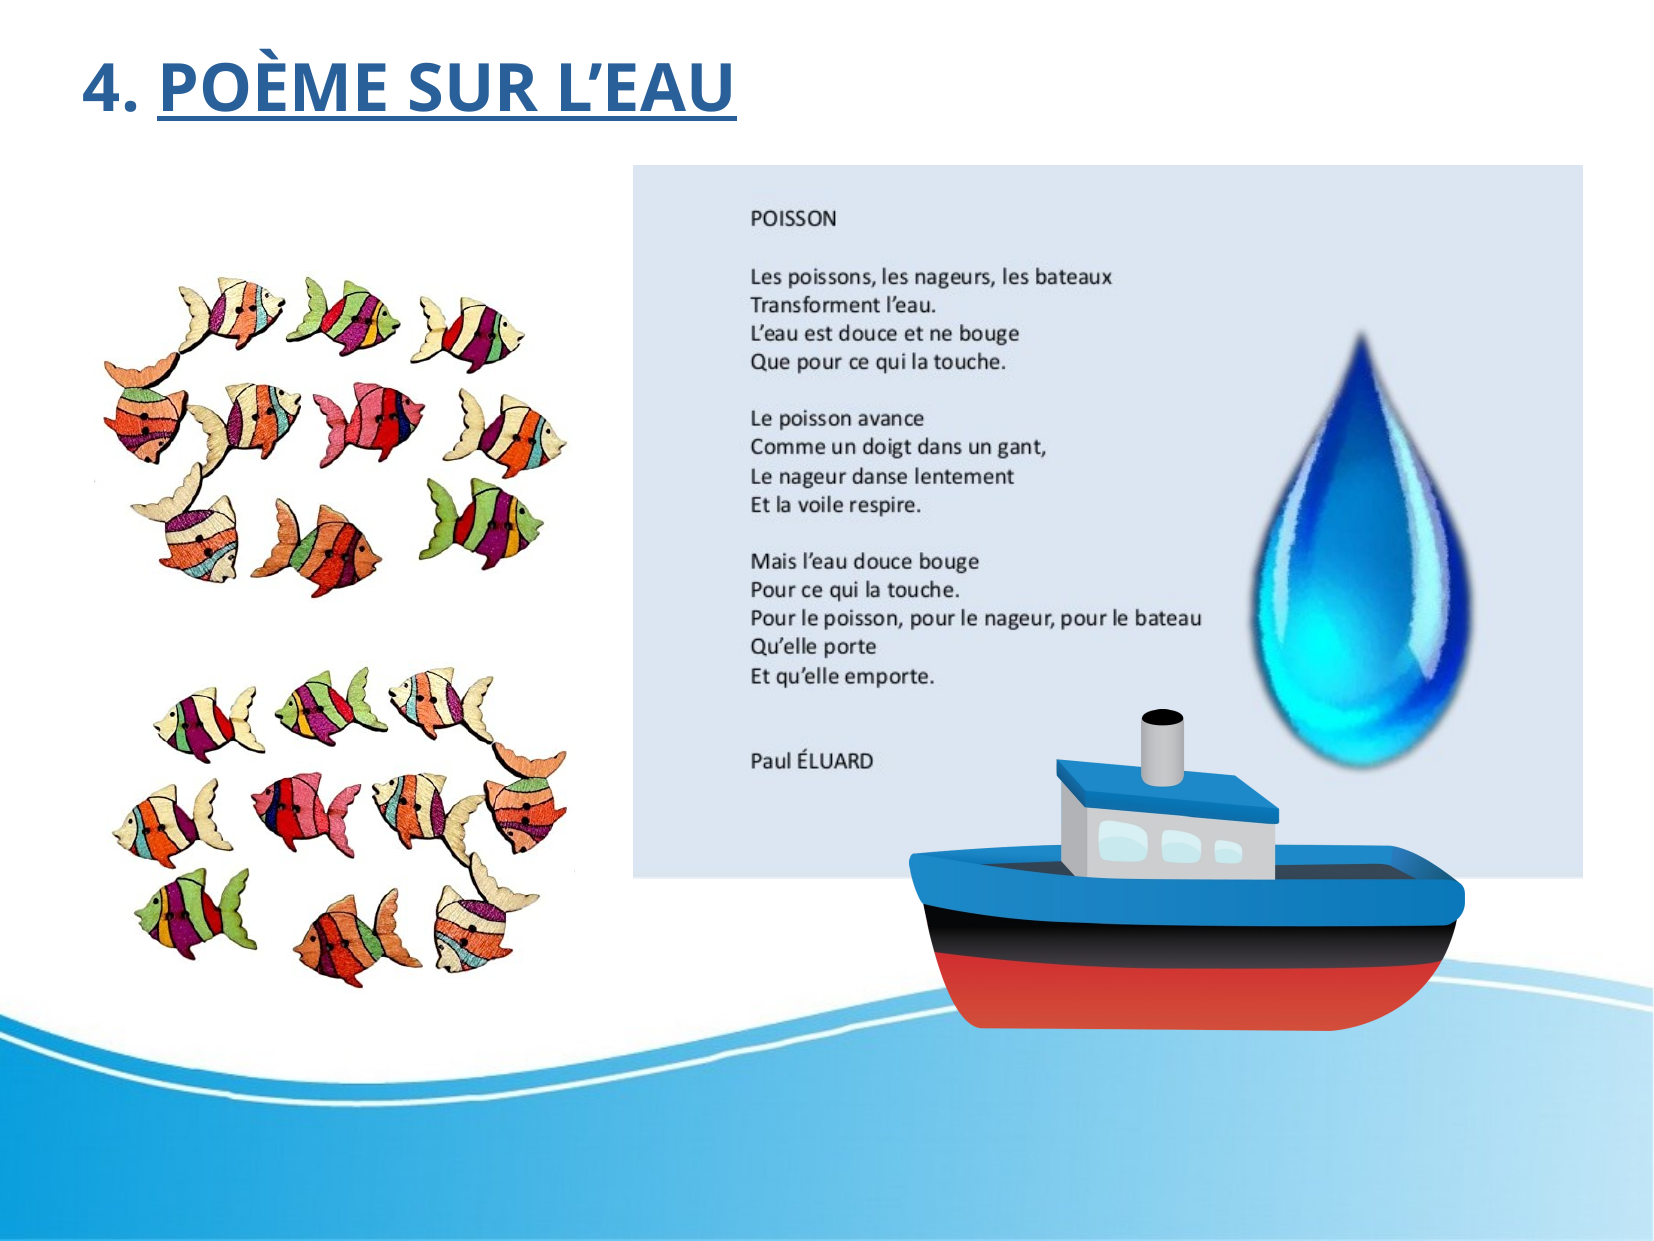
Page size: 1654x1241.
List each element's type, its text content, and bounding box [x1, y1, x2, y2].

picture [0, 165, 1654, 1241]
title 4. POÈME SUR L’EAU [82, 29, 1571, 142]
picture [94, 271, 572, 603]
